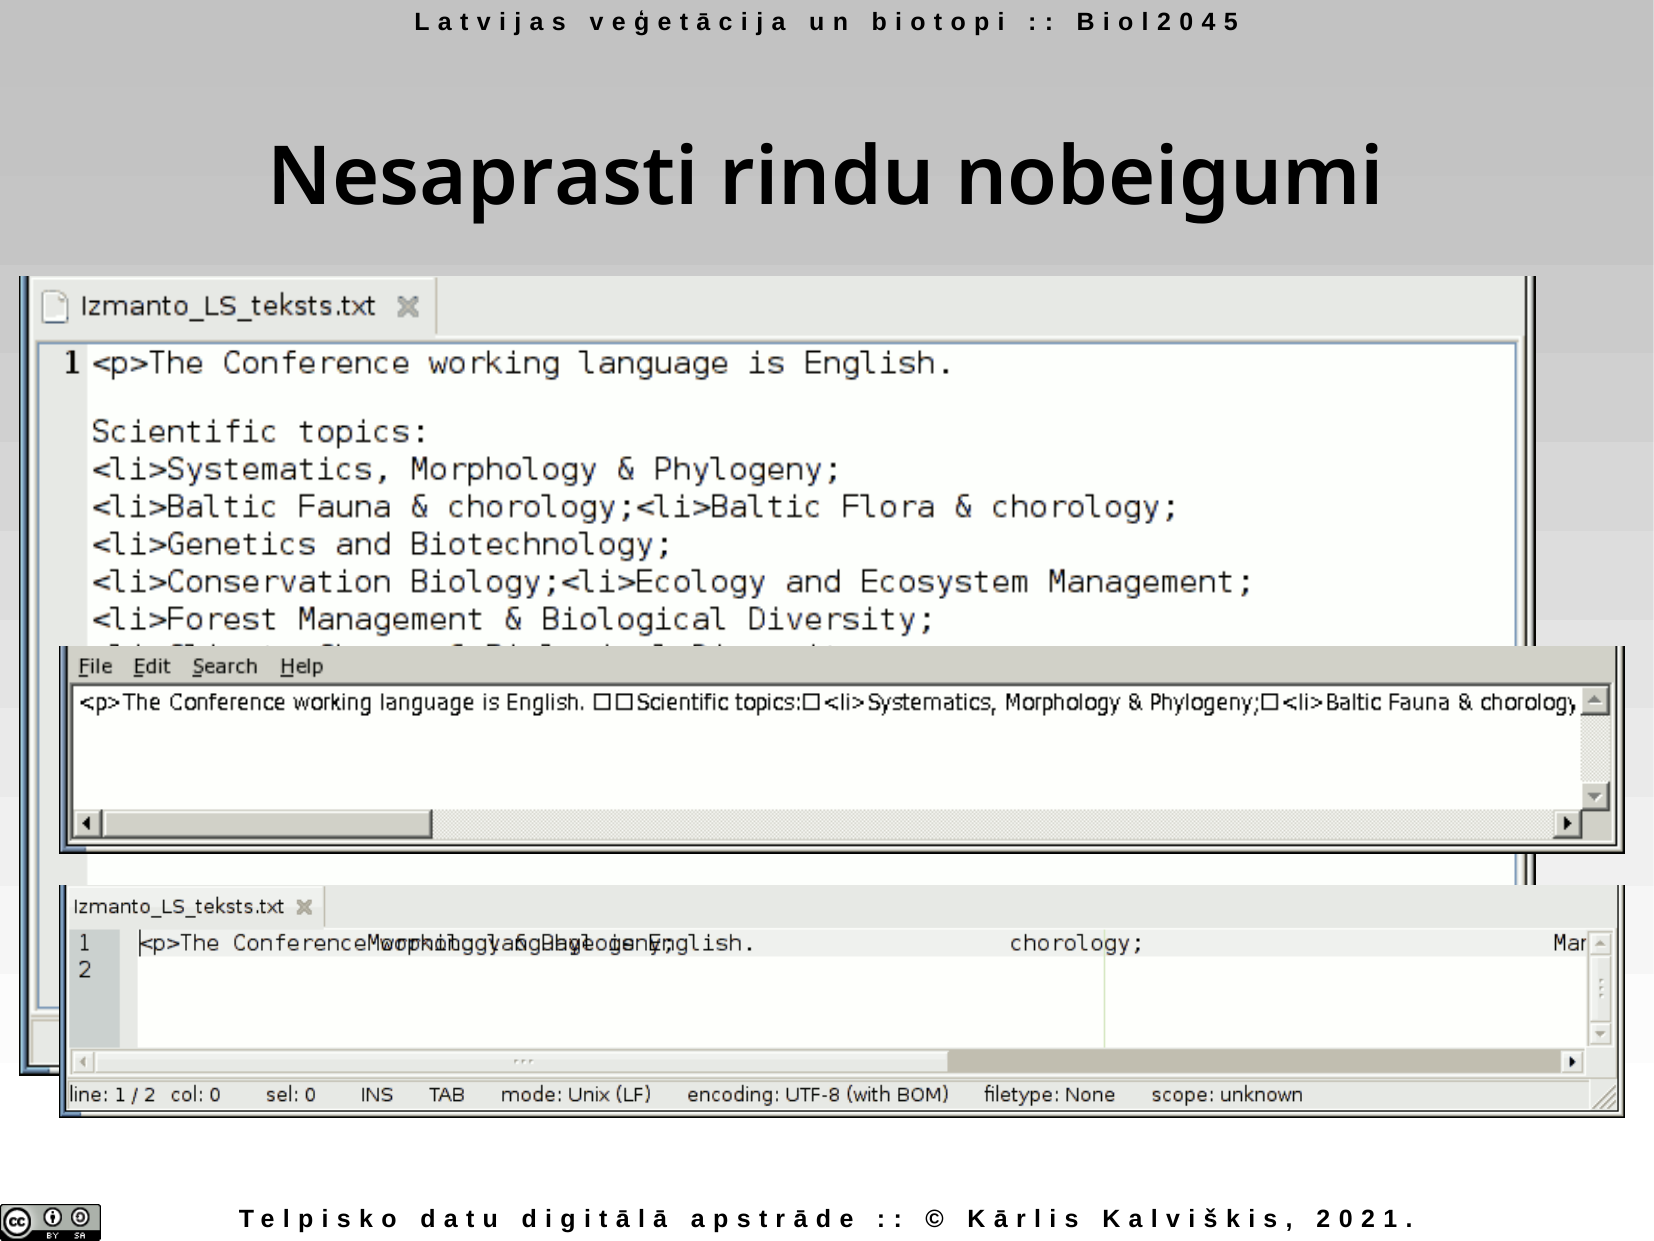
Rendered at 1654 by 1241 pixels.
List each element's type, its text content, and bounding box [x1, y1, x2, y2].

picture [0, 0, 1654, 1241]
title Nesaprasti rindu nobeigumi [29, 49, 1625, 296]
